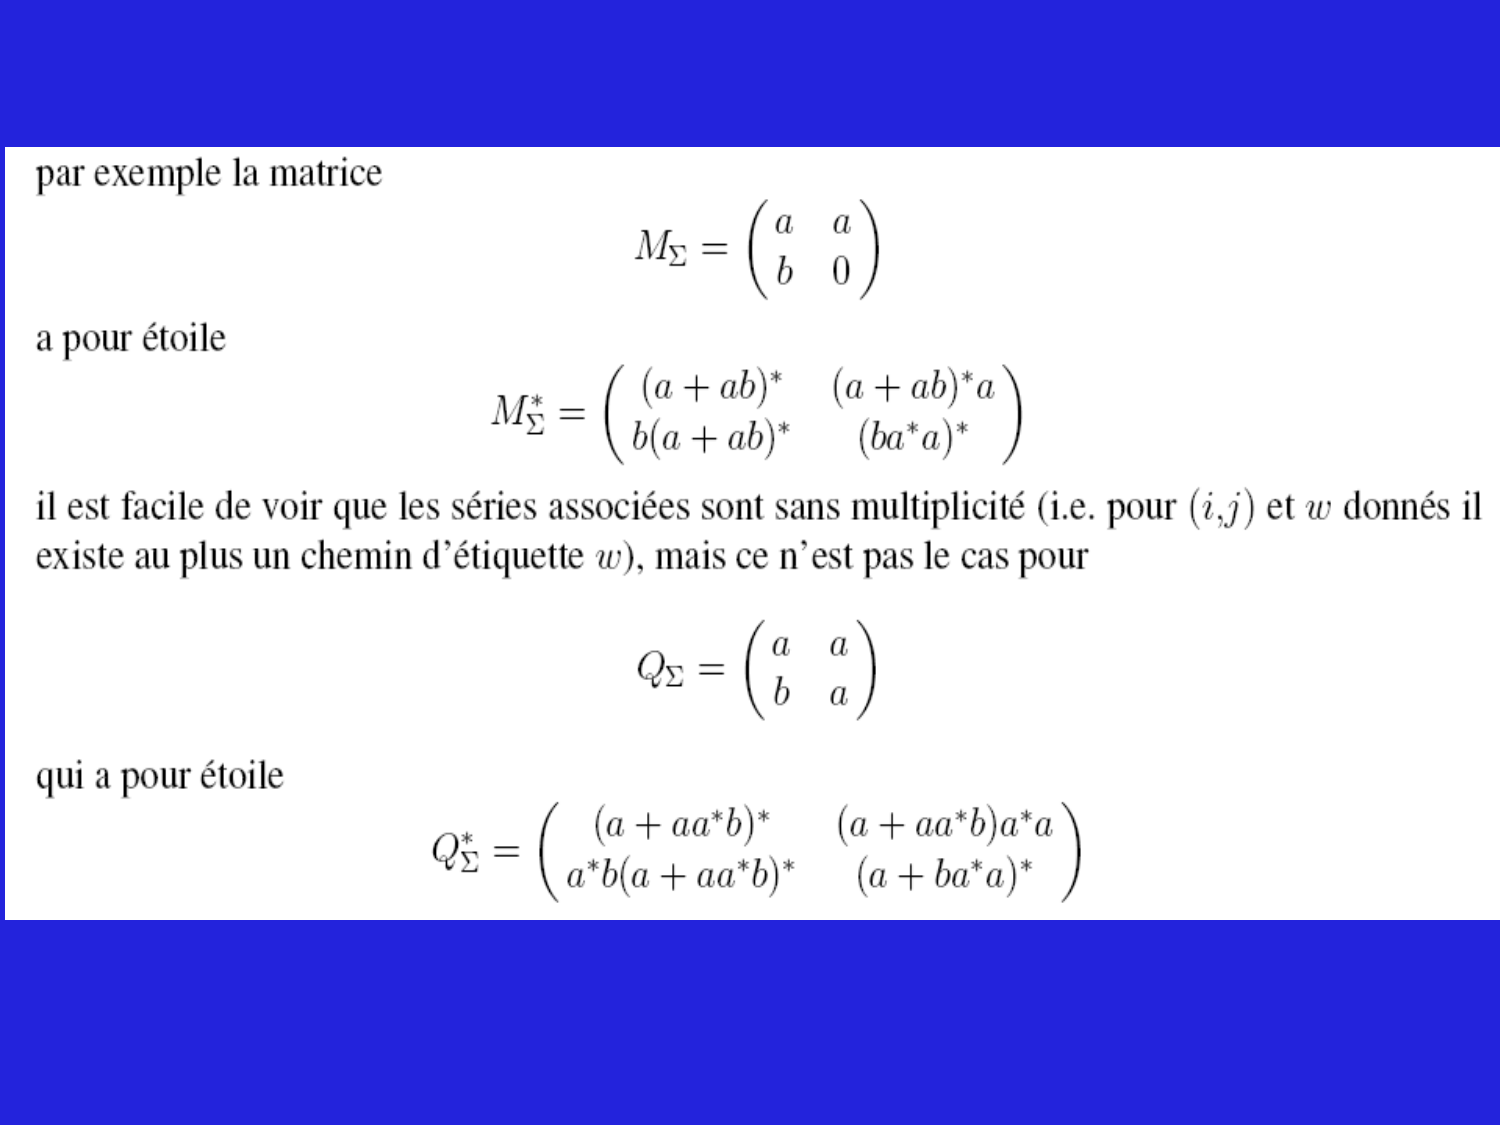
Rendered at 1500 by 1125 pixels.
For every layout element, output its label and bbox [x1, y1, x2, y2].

picture [5, 147, 1500, 920]
